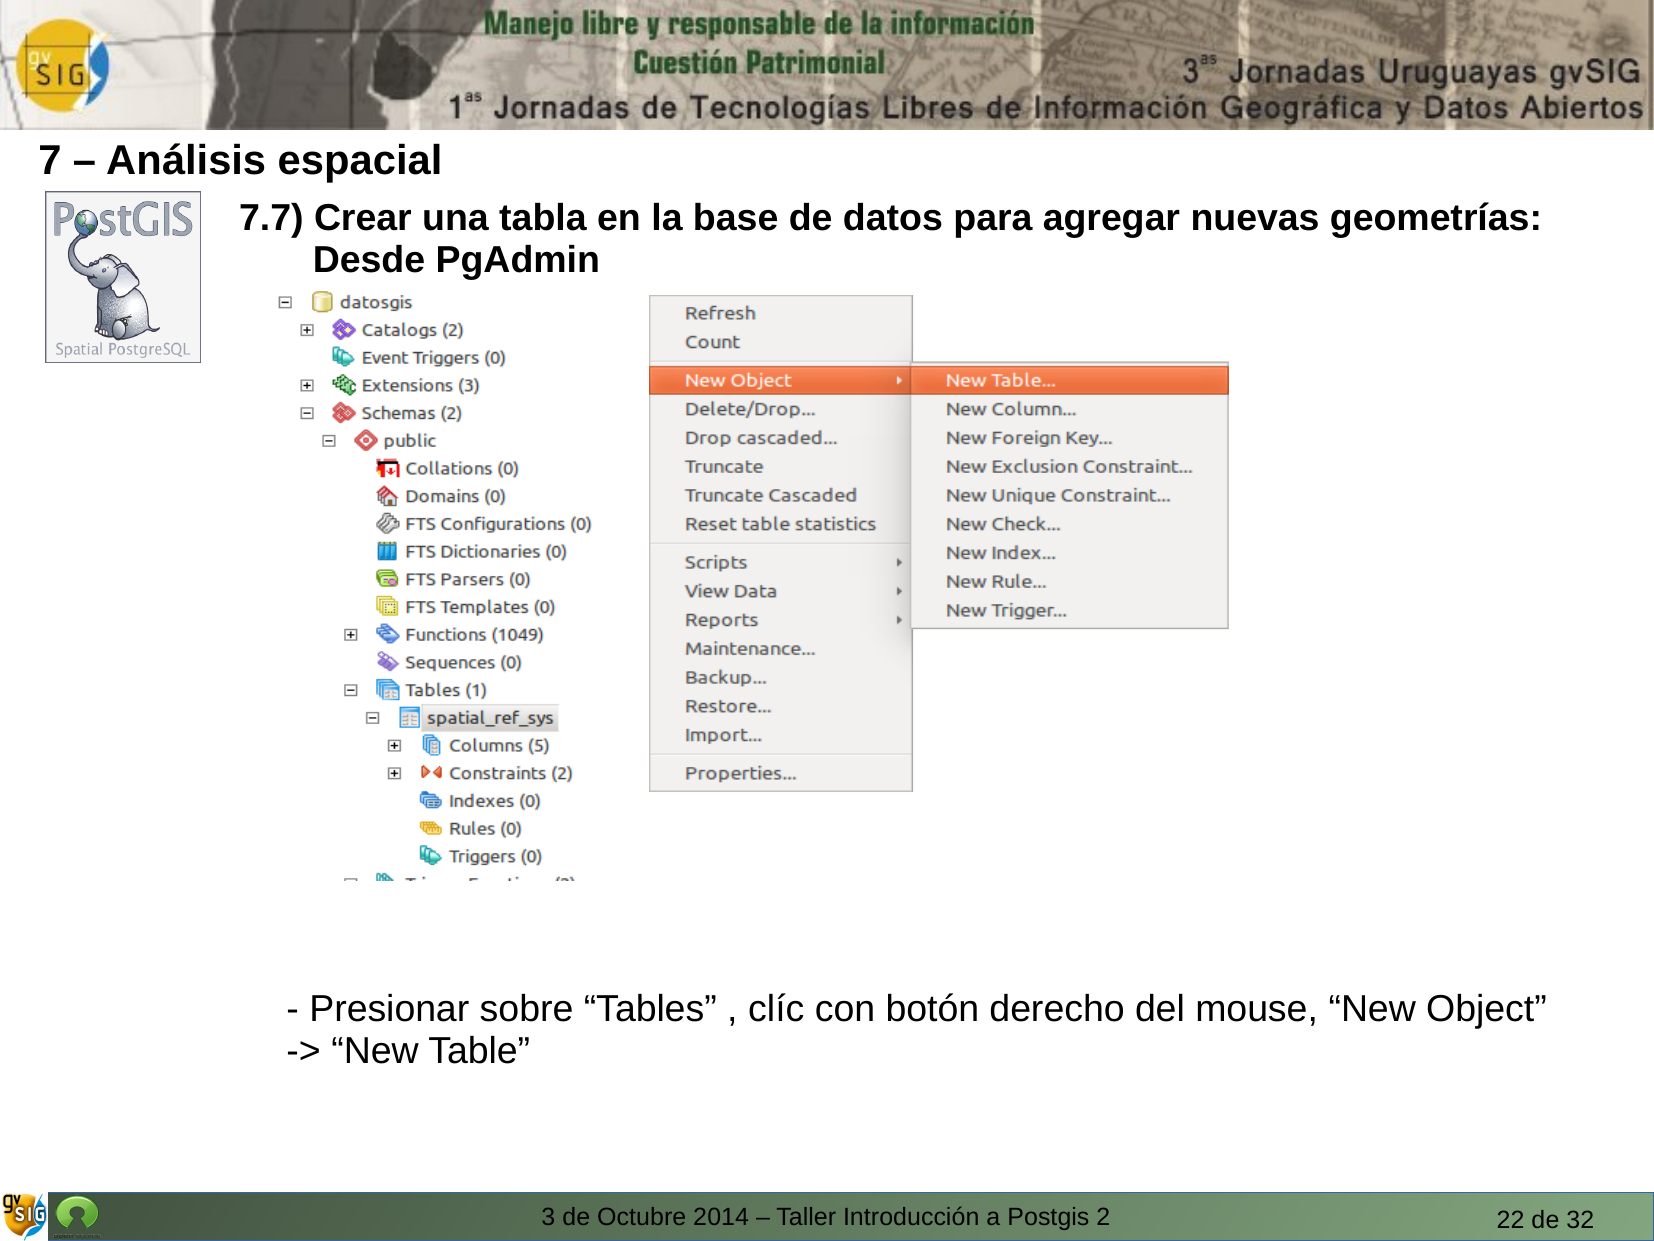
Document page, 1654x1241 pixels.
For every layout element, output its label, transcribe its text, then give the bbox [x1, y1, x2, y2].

text_box 7.7) Crear una tabla en la base de datos para agregar nuevas geometrías: Desde PgAdmin [224, 188, 1619, 330]
picture [0, 0, 1654, 130]
text_box 7 – Análisis espacial [23, 129, 1630, 192]
picture [0, 1192, 107, 1241]
text_box <número> de 32 [1481, 1198, 1654, 1241]
text_box 3 de Octubre 2014 – Taller Introducción a Postgis 2 [107, 1192, 1654, 1241]
text_box - Presionar sobre “Tables” , clíc con botón derecho del mouse, “New Object” -> “New Table” [271, 980, 1571, 1080]
picture [45, 191, 201, 363]
picture [276, 290, 1249, 909]
